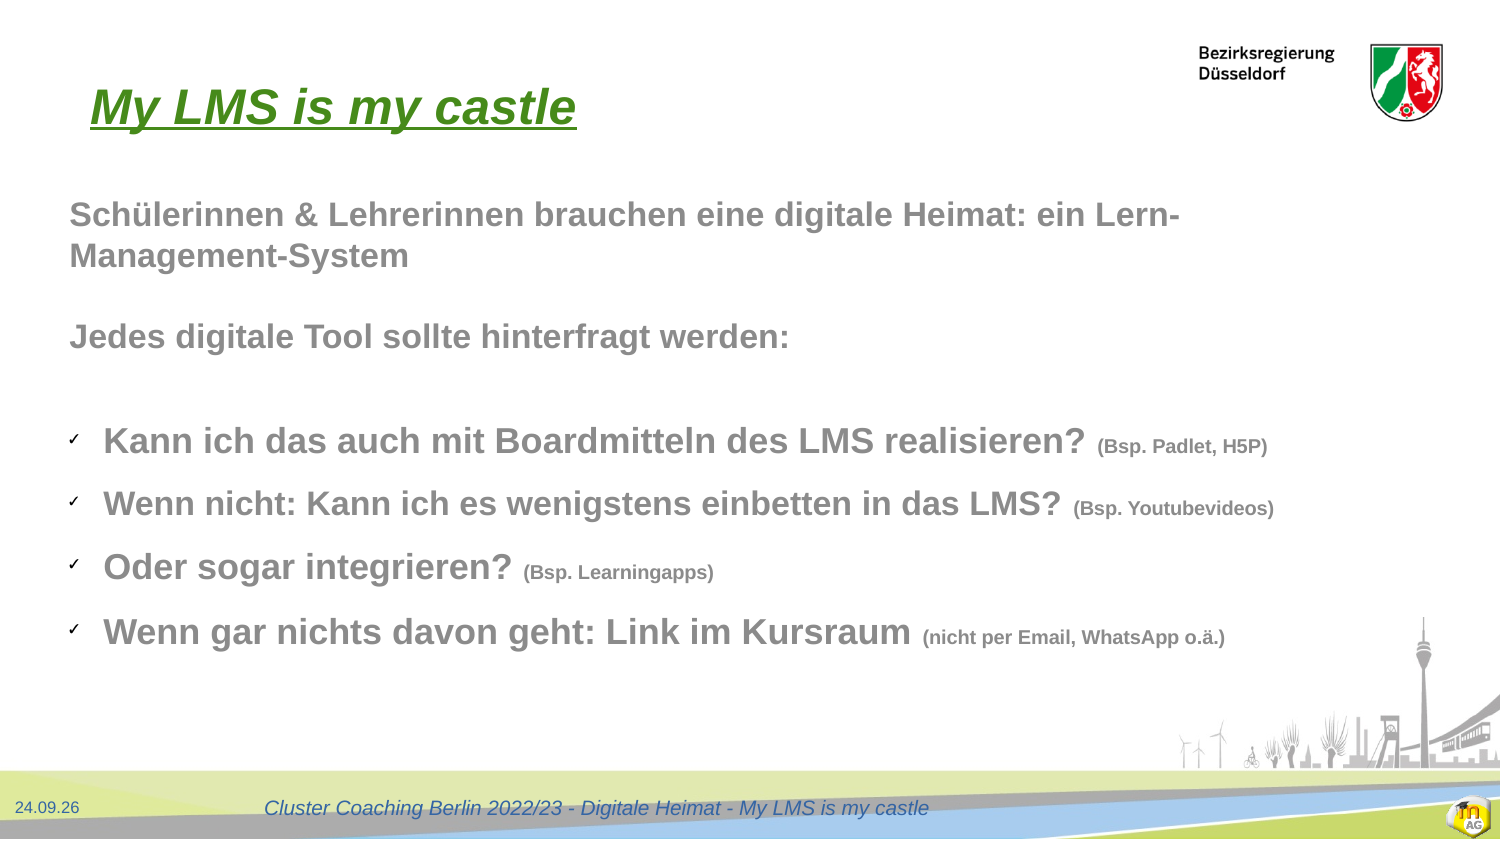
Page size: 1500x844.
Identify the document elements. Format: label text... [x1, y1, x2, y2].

picture [0, 617, 1500, 839]
text_box Schülerinnen & Lehrerinnen brauchen eine digitale Heimat: ein Lern-Management-System Jedes digitale Tool sollte hinterfragt werden: Kann ich das auch mit Boardmitteln des LMS realisieren? (Bsp. Padlet, H5P) Wenn nicht: Kann ich es wenigstens einbetten in das LMS? (Bsp. Youtubevideos) Oder sogar integrieren? (Bsp. Learningapps) Wenn gar nichts davon geht: Link im Kursraum (nicht per Email, WhatsApp o.ä.) [54, 141, 1388, 662]
title My LMS is my castle [75, 33, 1176, 141]
picture [1198, 43, 1443, 122]
